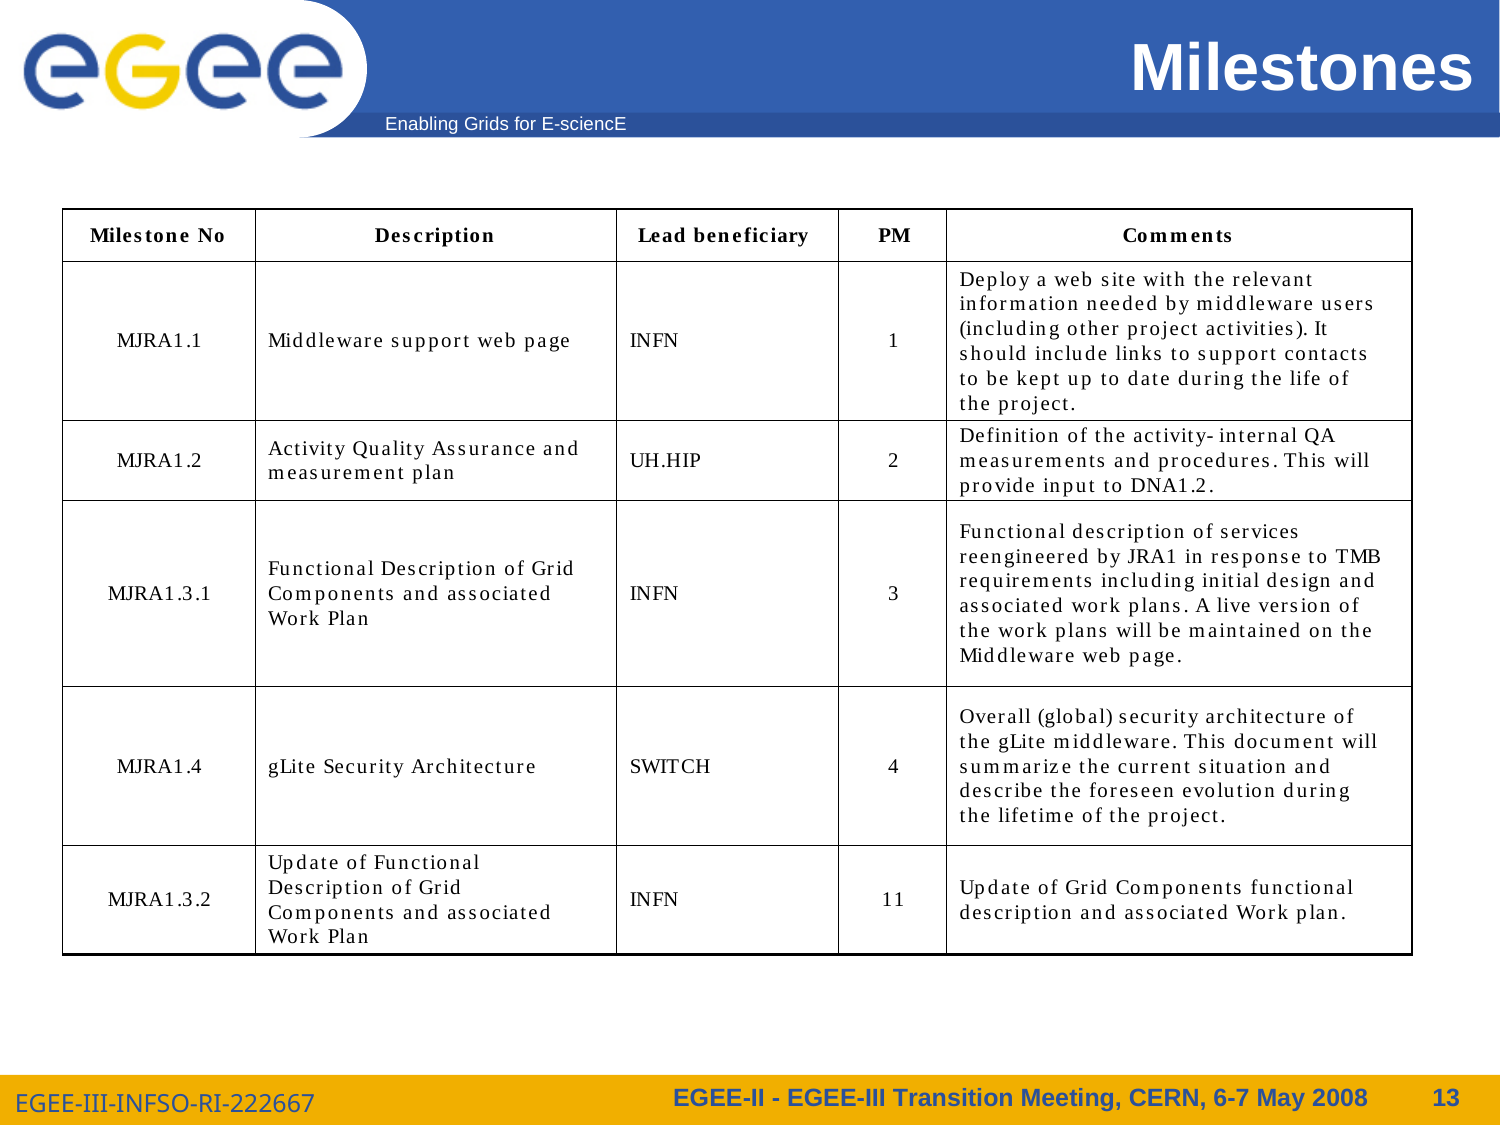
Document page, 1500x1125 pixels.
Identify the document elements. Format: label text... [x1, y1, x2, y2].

chart [62, 207, 1457, 966]
picture [18, 30, 349, 112]
title Milestones [369, 0, 1475, 148]
